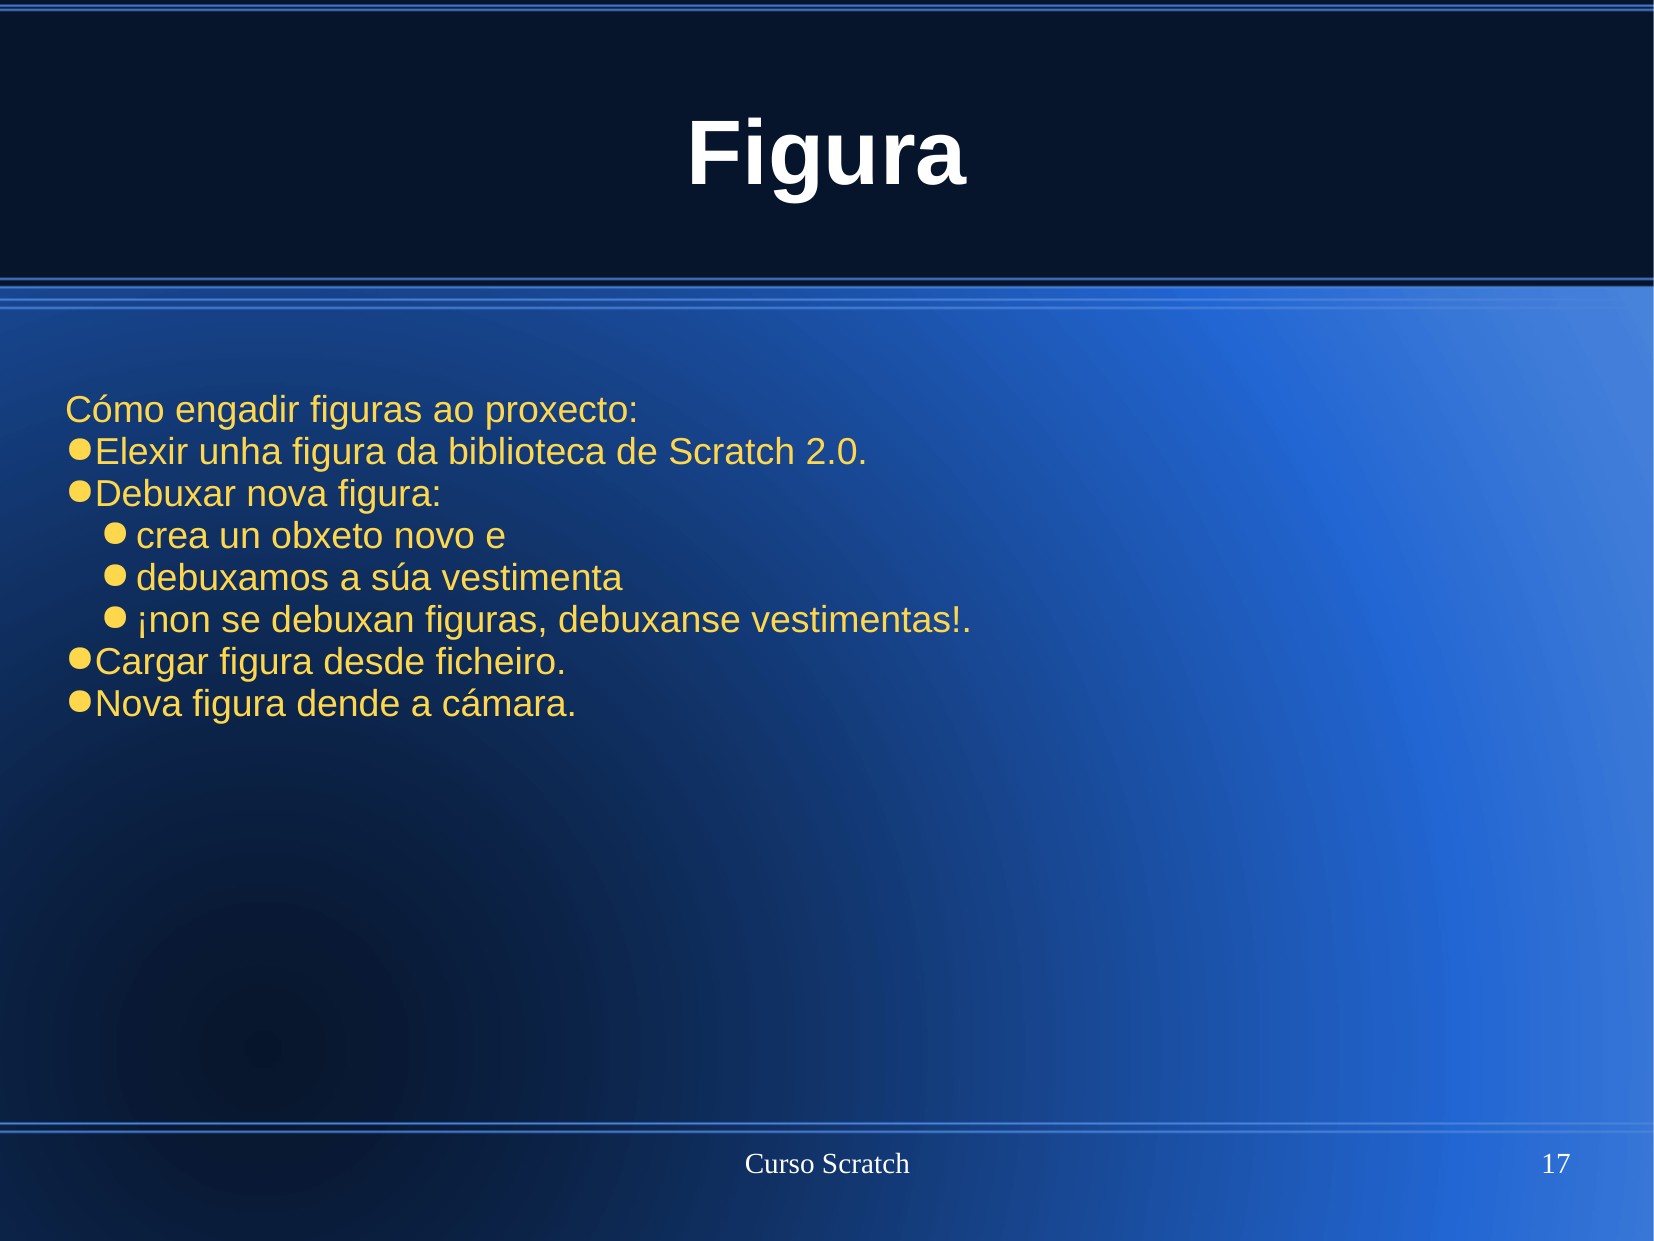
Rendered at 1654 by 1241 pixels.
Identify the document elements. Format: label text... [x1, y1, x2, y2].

text_box Cómo engadir figuras ao proxecto: Elexir unha figura da biblioteca de Scratch 2.0. Debuxar nova figura: crea un obxeto novo e debuxamos a súa vestimenta ¡non se debuxan figuras, debuxanse vestimentas!. Cargar figura desde ficheiro. Nova figura dende a cámara. [50, 380, 1621, 870]
title Figura [82, 49, 1571, 257]
picture [0, 0, 1654, 1241]
